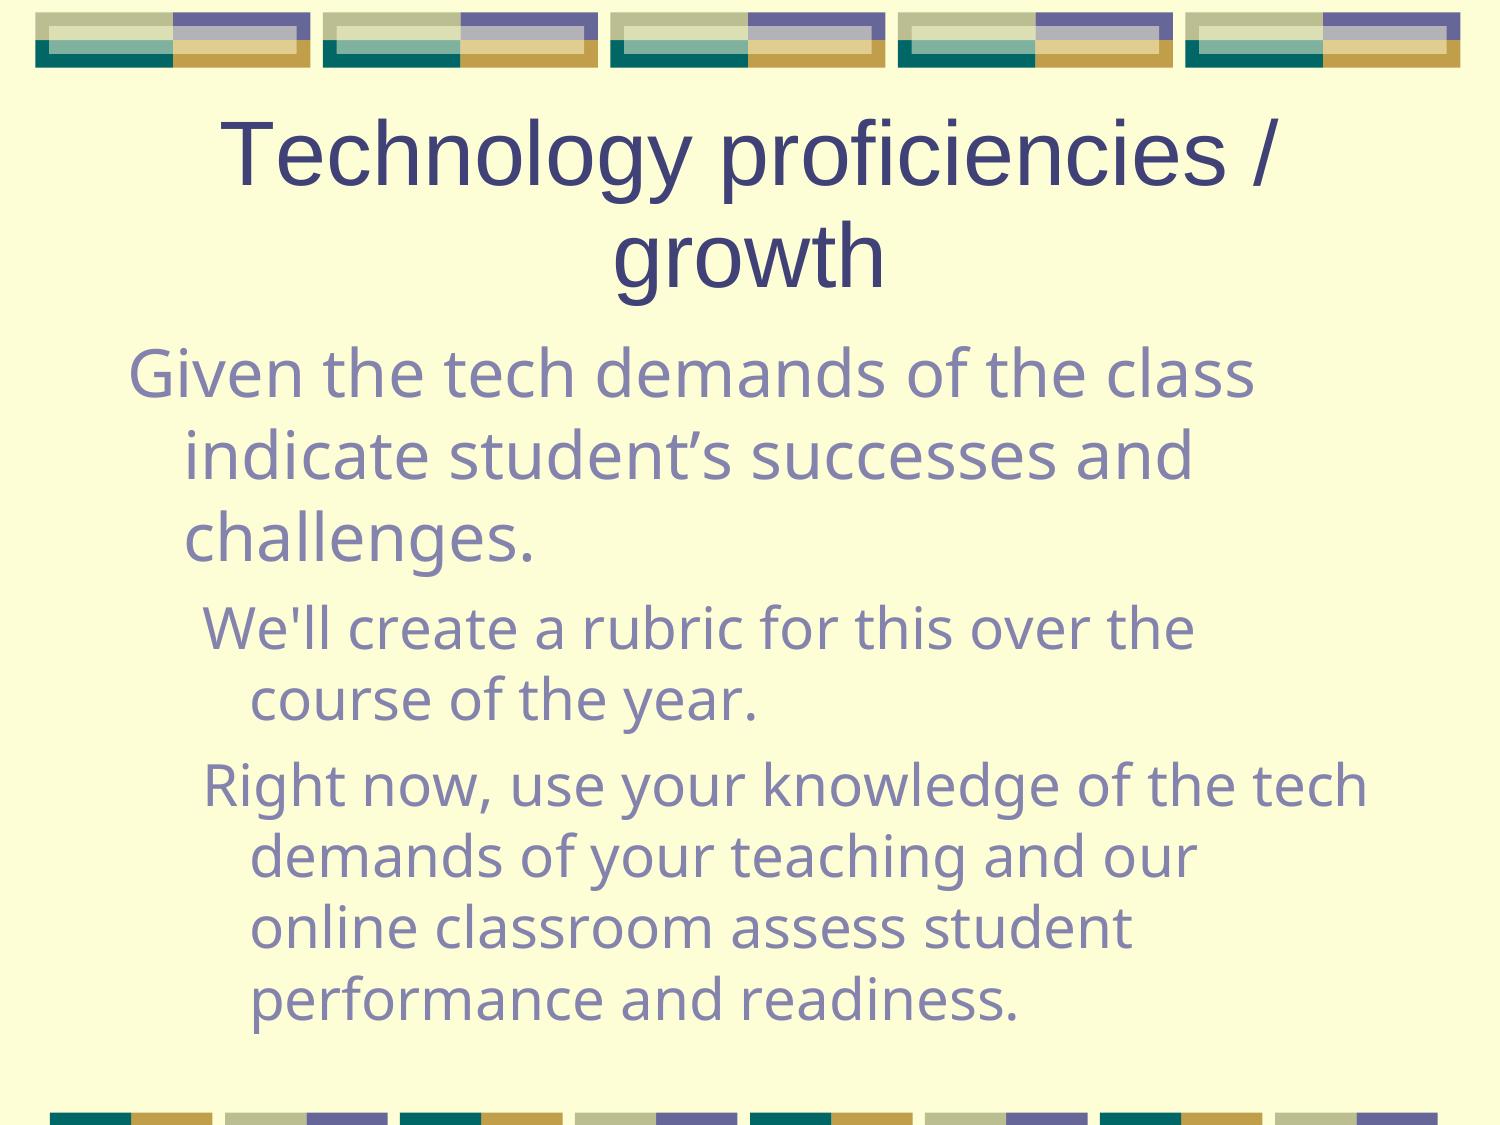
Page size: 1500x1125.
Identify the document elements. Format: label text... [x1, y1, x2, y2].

list Given the tech demands of the class indicate student’s successes and challenges. We'll create a rubric for this over the course of the year. Right now, use your knowledge of the tech demands of your teaching and our online classroom assess student performance and readiness. [112, 324, 1388, 1052]
title Technology proficiencies / growth [75, 87, 1426, 323]
